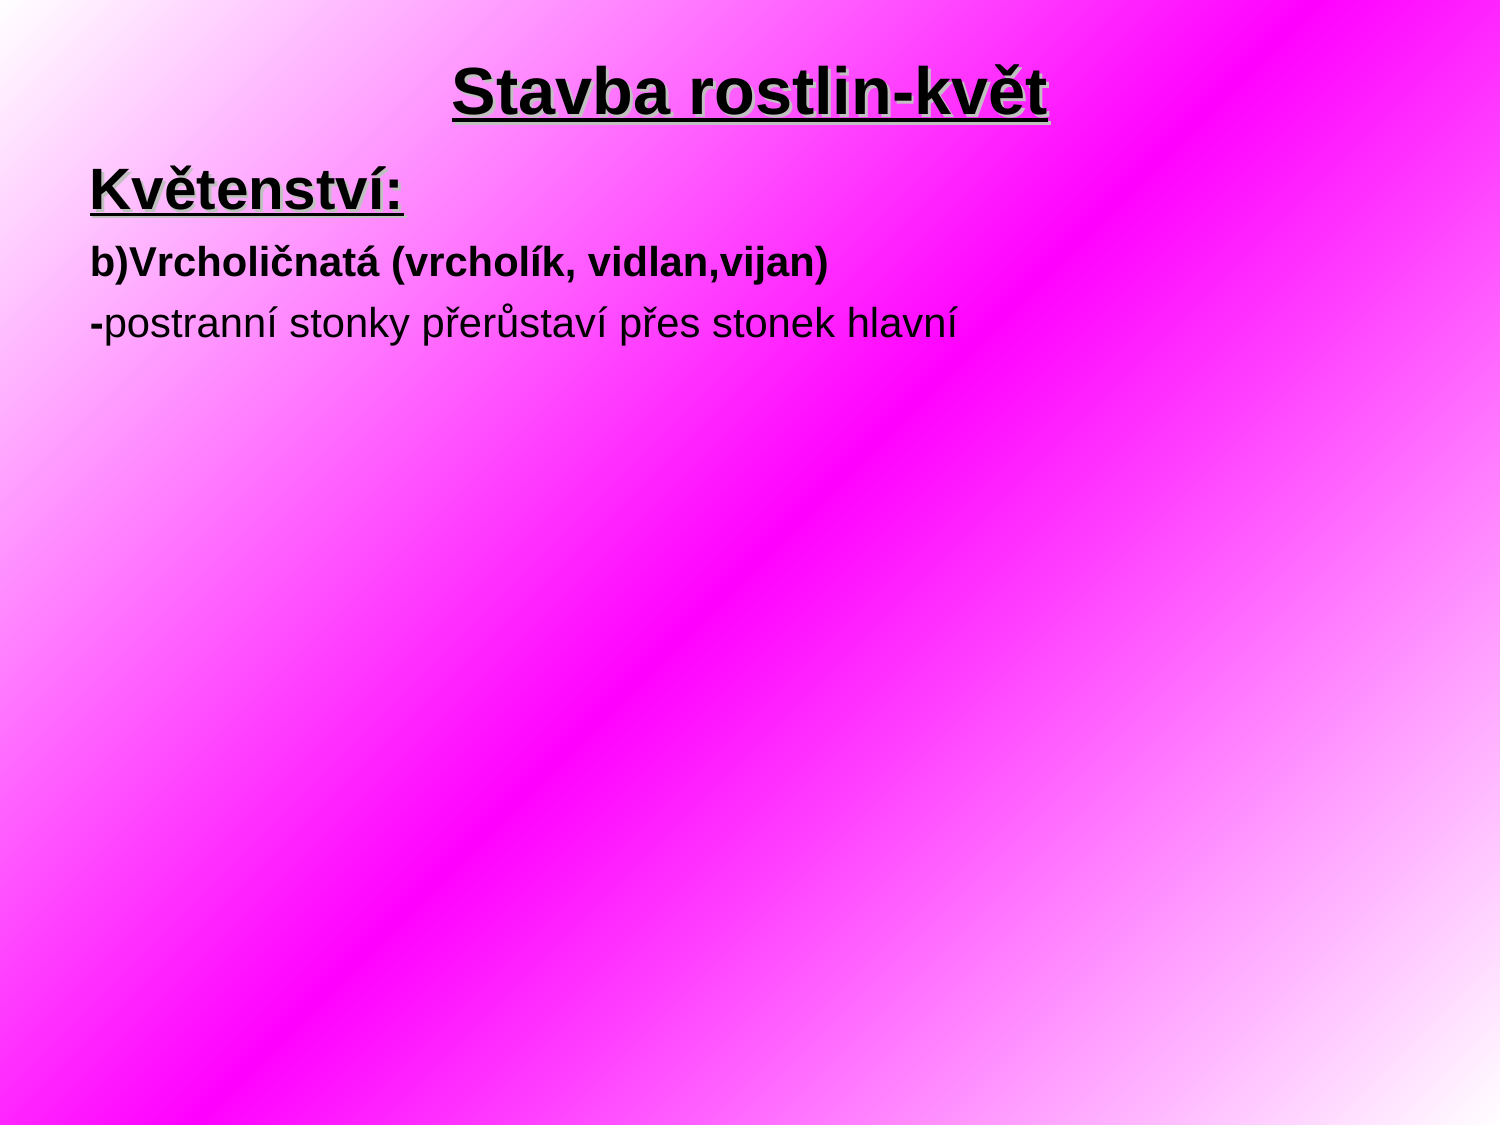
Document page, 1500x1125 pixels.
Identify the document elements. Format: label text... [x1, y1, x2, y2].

list Květenství: b)Vrcholičnatá (vrcholík, vidlan,vijan)‏ -postranní stonky přerůstaví přes stonek hlavní [75, 148, 1426, 1005]
title Stavba rostlin-květ [75, 43, 1426, 139]
